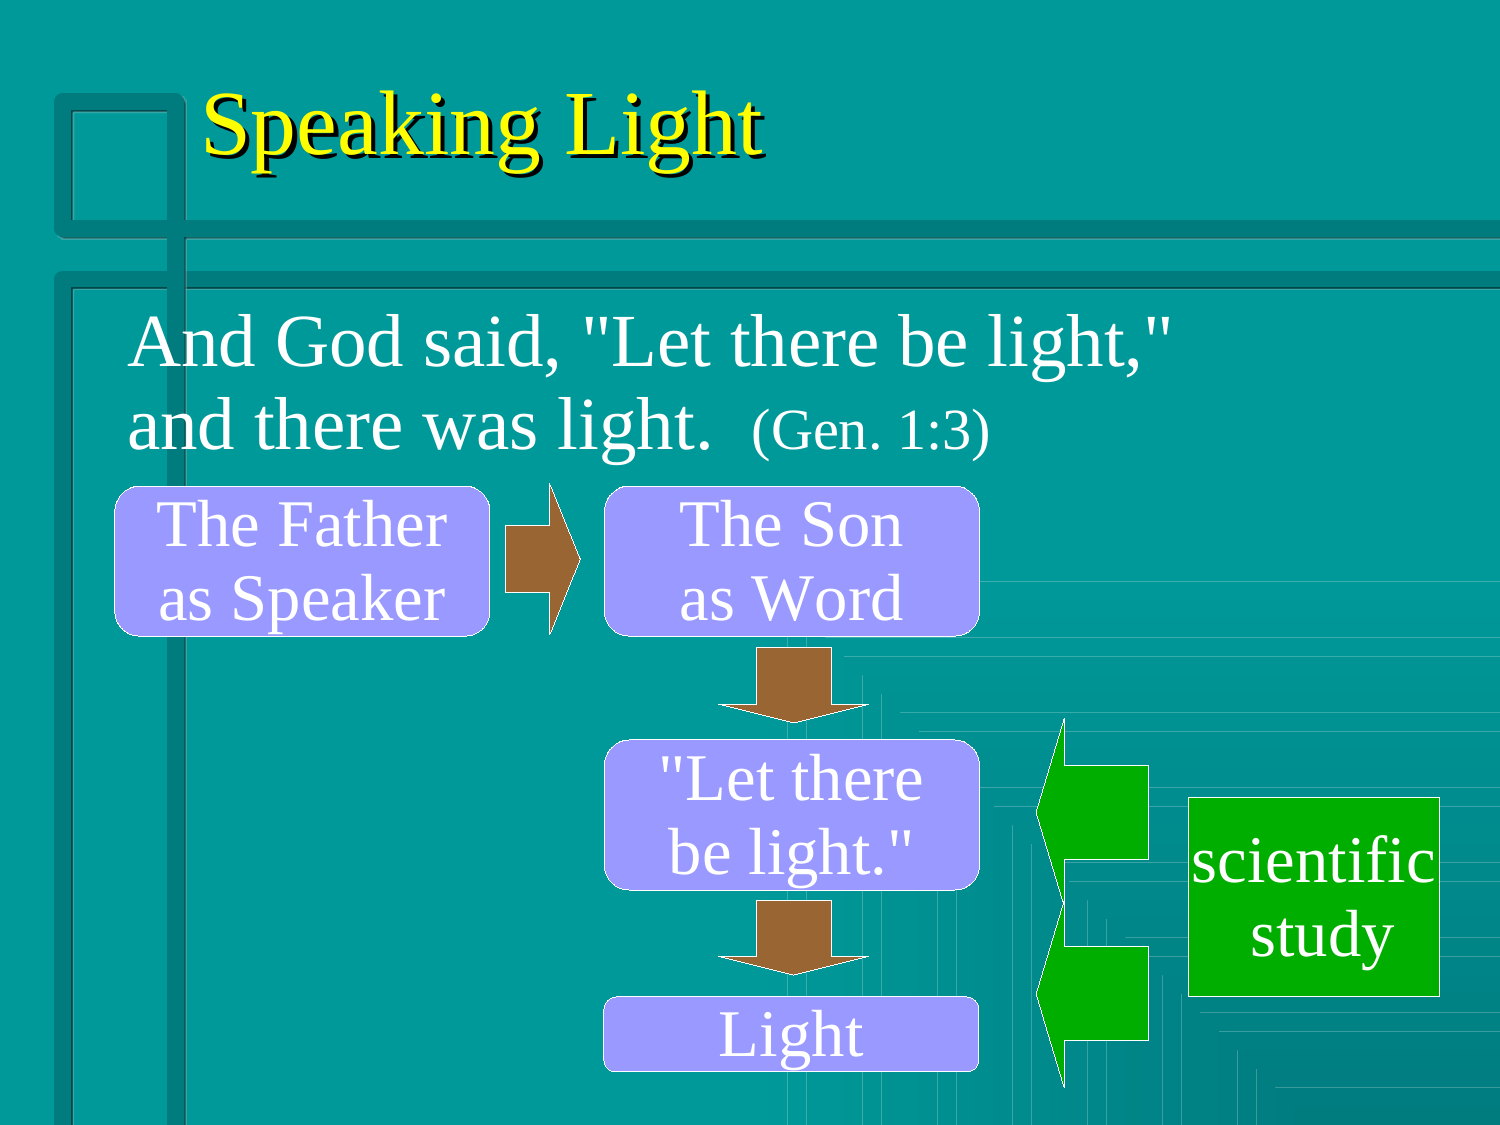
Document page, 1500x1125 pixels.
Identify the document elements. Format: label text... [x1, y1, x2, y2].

text_box The Father as Speaker [114, 486, 490, 637]
text_box [718, 900, 869, 976]
text_box [1036, 718, 1149, 1088]
text_box [718, 647, 869, 723]
title Speaking Light [187, 56, 1463, 244]
text_box The Son as Word [604, 486, 980, 637]
text_box And God said, "Let there be light," and there was light. (Gen. 1:3) [112, 292, 1276, 474]
text_box Light [603, 996, 979, 1072]
text_box [505, 483, 581, 635]
text_box scientific study [1188, 797, 1440, 997]
text_box "Let there be light." [604, 739, 980, 891]
